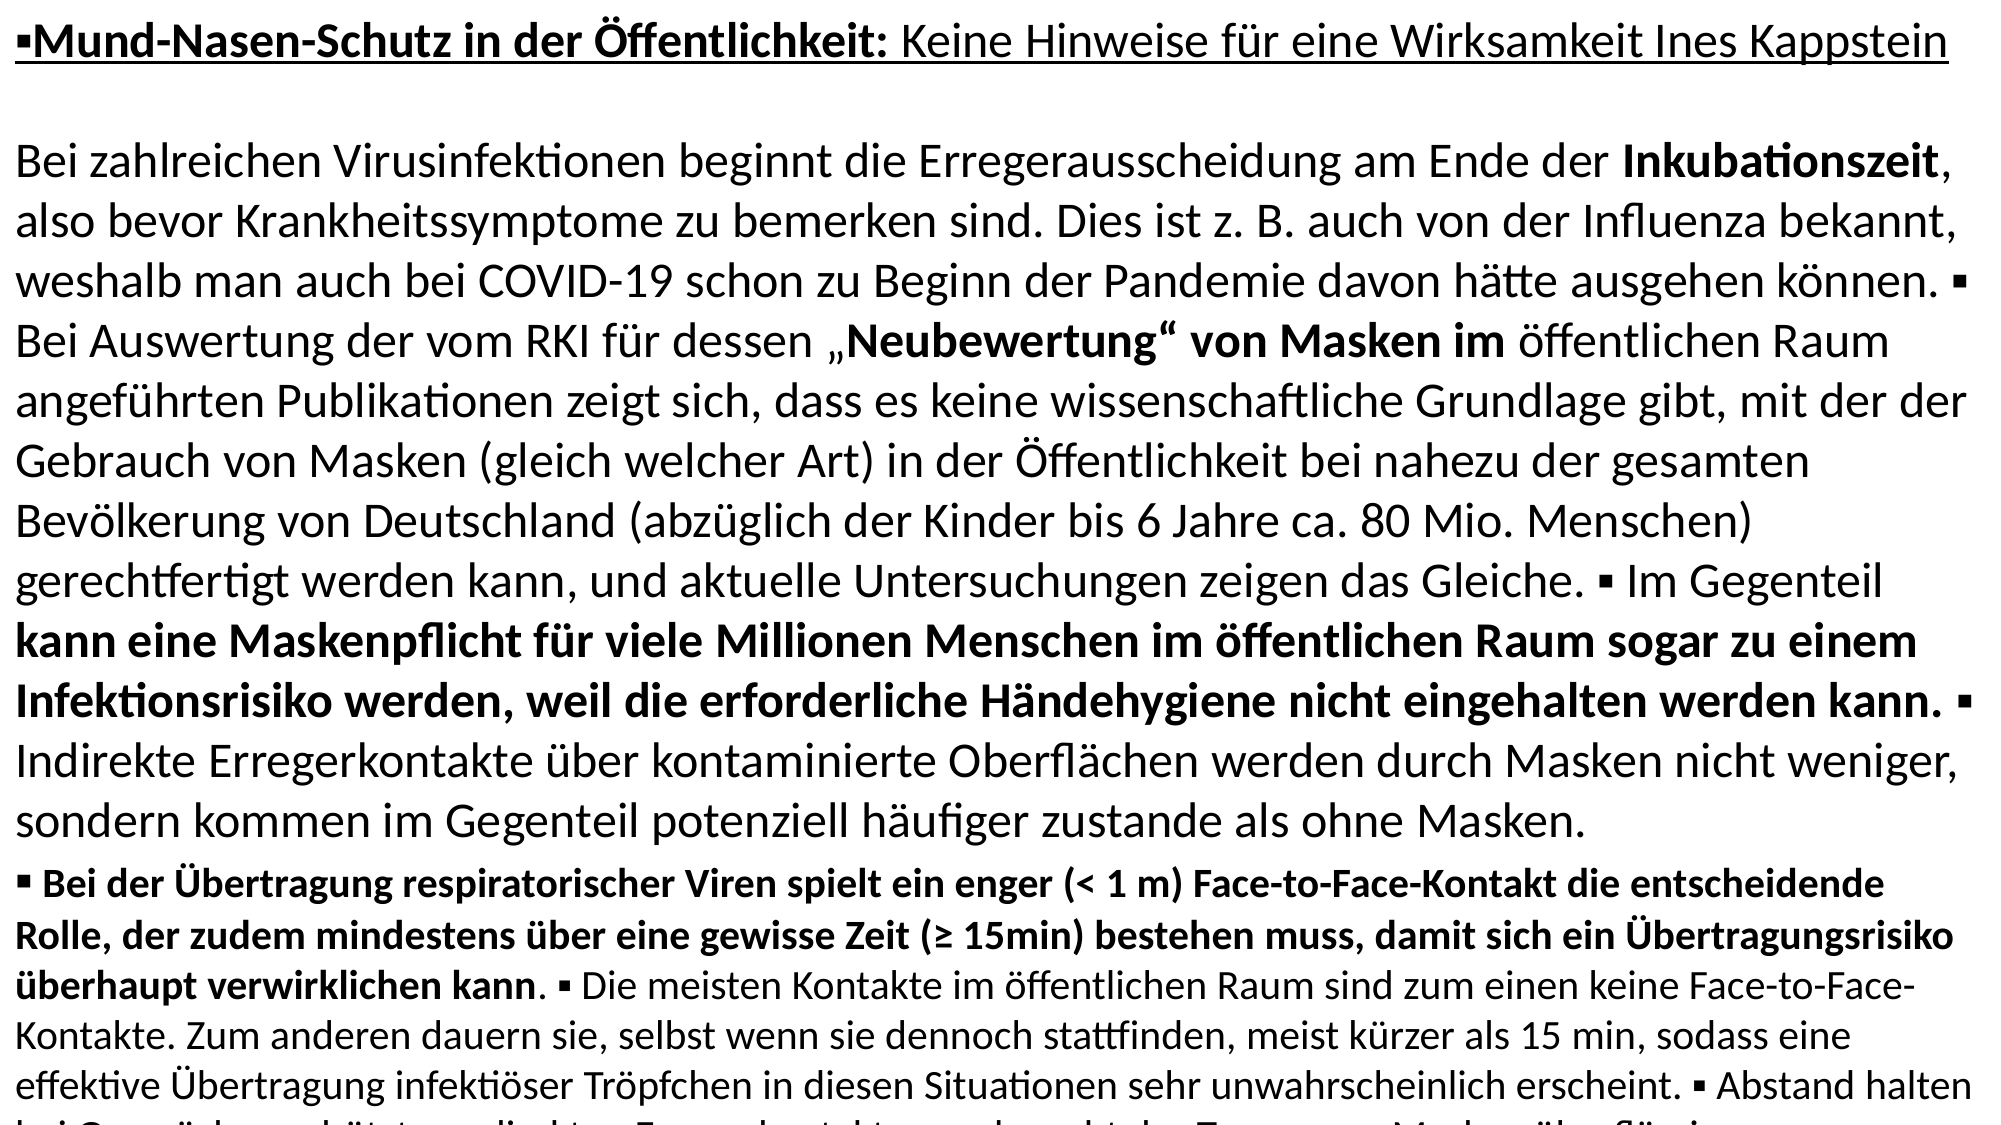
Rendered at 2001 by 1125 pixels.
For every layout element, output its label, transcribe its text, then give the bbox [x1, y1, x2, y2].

text_box ▪Mund-Nasen-Schutz in der Öffentlichkeit: Keine Hinweise für eine Wirksamkeit Ines Kappstein Bei zahlreichen Virusinfektionen beginnt die Erregerausscheidung am Ende der Inkubationszeit, also bevor Krankheitssymptome zu bemerken sind. Dies ist z. B. auch von der Influenza bekannt, weshalb man auch bei COVID-19 schon zu Beginn der Pandemie davon hätte ausgehen können. ▪ Bei Auswertung der vom RKI für dessen „Neubewertung“ von Masken im öffentlichen Raum angeführten Publikationen zeigt sich, dass es keine wissenschaftliche Grundlage gibt, mit der der Gebrauch von Masken (gleich welcher Art) in der Öffentlichkeit bei nahezu der gesamten Bevölkerung von Deutschland (abzüglich der Kinder bis 6 Jahre ca. 80 Mio. Menschen) gerechtfertigt werden kann, und aktuelle Untersuchungen zeigen das Gleiche. ▪ Im Gegenteil kann eine Maskenpflicht für viele Millionen Menschen im öffentlichen Raum sogar zu einem Infektionsrisiko werden, weil die erforderliche Händehygiene nicht eingehalten werden kann. ▪ Indirekte Erregerkontakte über kontaminierte Oberflächen werden durch Masken nicht weniger, sondern kommen im Gegenteil potenziell häufiger zustande als ohne Masken. ▪ Bei der Übertragung respiratorischer Viren spielt ein enger (< 1 m) Face-to-Face-Kontakt die entscheidende Rolle, der zudem mindestens über eine gewisse Zeit (≥ 15min) bestehen muss, damit sich ein Übertragungsrisiko überhaupt verwirklichen kann. ▪ Die meisten Kontakte im öffentlichen Raum sind zum einen keine Face-to-Face-Kontakte. Zum anderen dauern sie, selbst wenn sie dennoch stattfinden, meist kürzer als 15 min, sodass eine effektive Übertragung infektiöser Tröpfchen in diesen Situationen sehr unwahrscheinlich erscheint. ▪ Abstand halten bei Gesprächen schützt vor direkten Erregerkontakten und macht das Tragen von Masken überflüssig. [0, 0, 2000, 1125]
